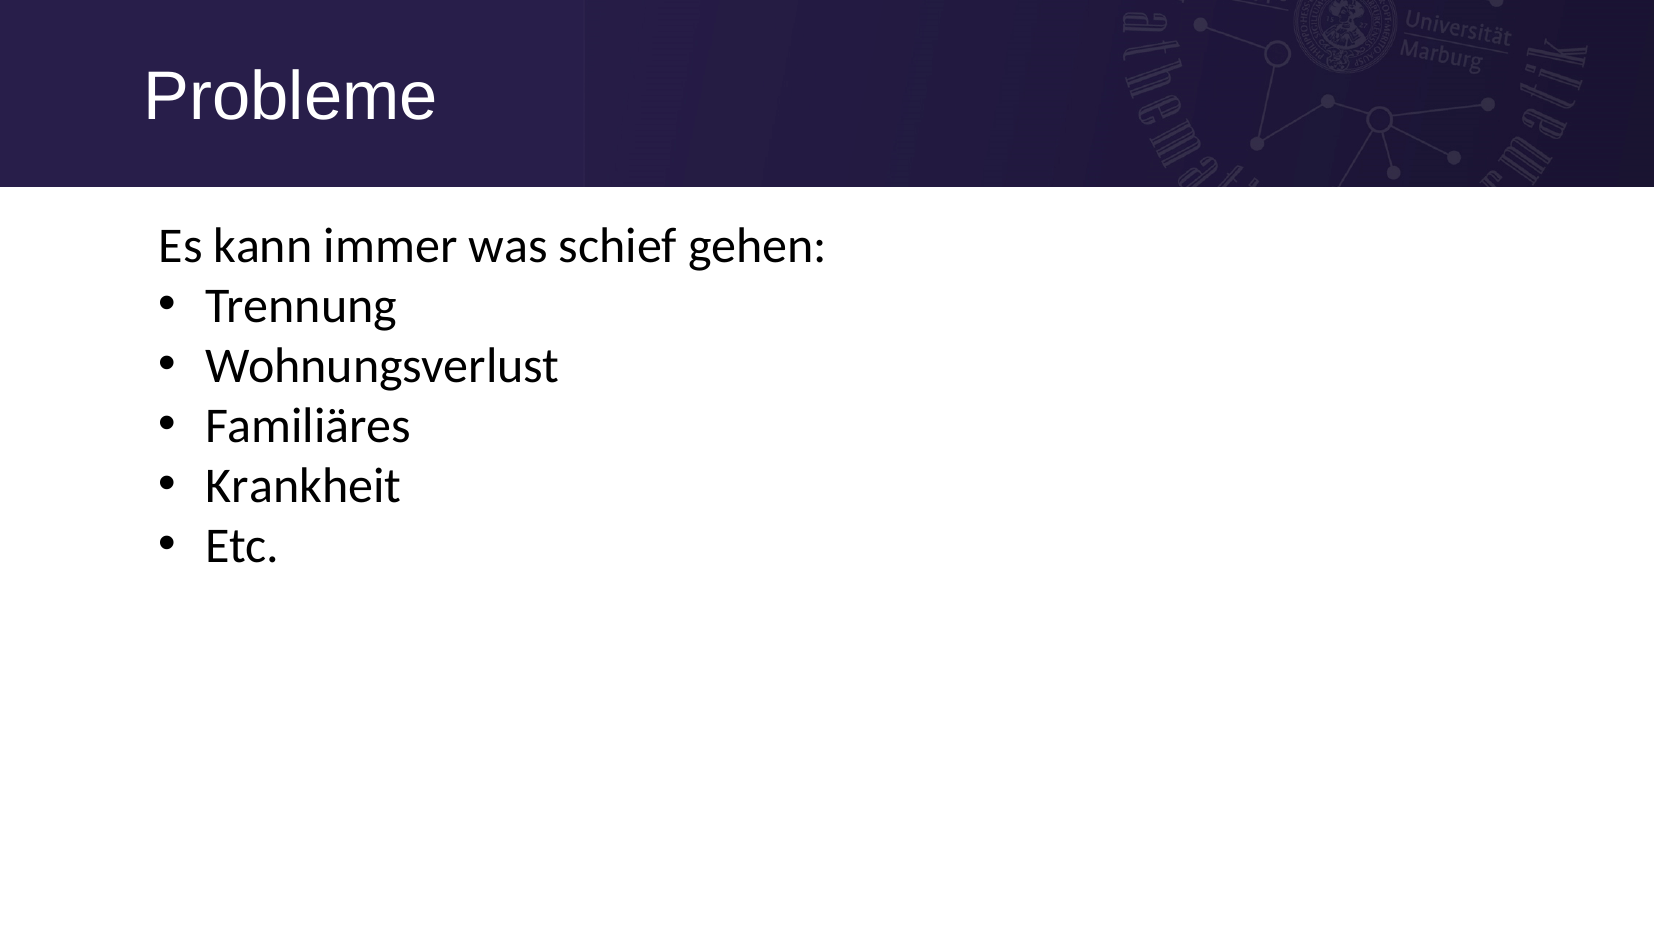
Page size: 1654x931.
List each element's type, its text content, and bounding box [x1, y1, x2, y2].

text_box Es kann immer was schief gehen: Trennung Wohnungsverlust Familiäres Krankheit Etc. [143, 204, 1570, 629]
text_box Probleme [143, 14, 1260, 170]
picture [0, 0, 1654, 187]
